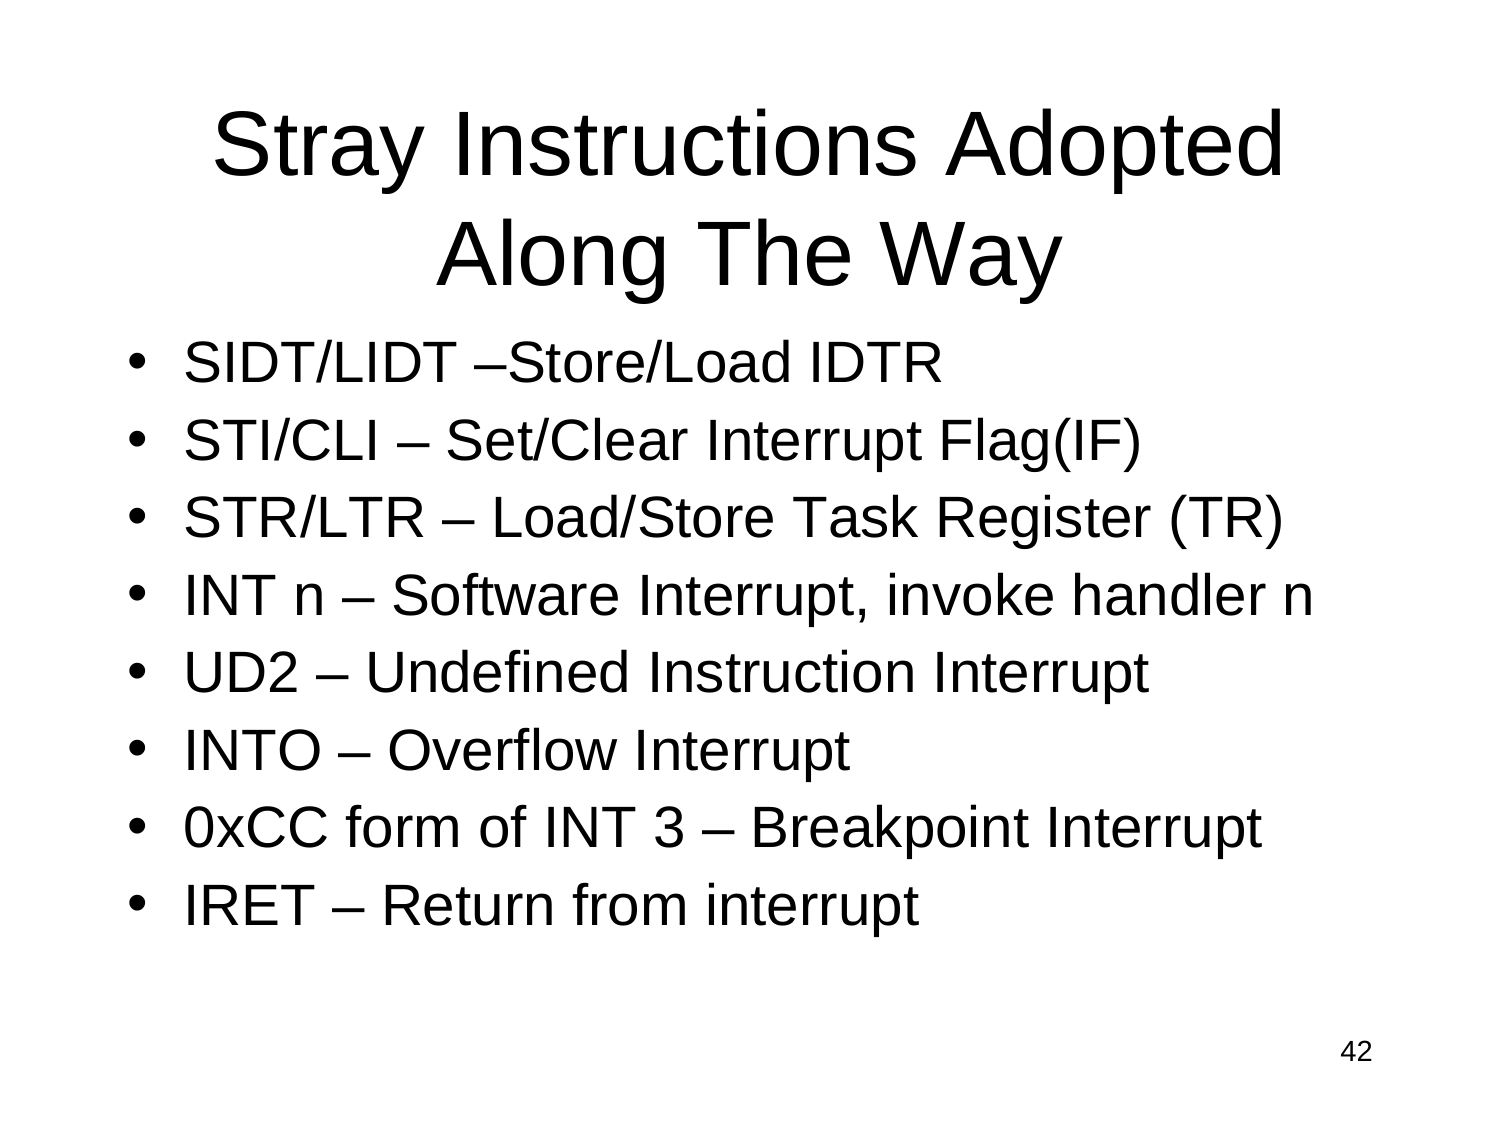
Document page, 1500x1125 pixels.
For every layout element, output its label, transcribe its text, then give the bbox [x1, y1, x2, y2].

title Stray Instructions Adopted Along The Way [112, 76, 1388, 312]
text_box <number> [1074, 1025, 1388, 1101]
list SIDT/LIDT –Store/Load IDTR STI/CLI – Set/Clear Interrupt Flag(IF) STR/LTR – Load/Store Task Register (TR) INT n – Software Interrupt, invoke handler n UD2 – Undefined Instruction Interrupt INTO – Overflow Interrupt 0xCC form of INT 3 – Breakpoint Interrupt IRET – Return from interrupt [112, 324, 1388, 1001]
